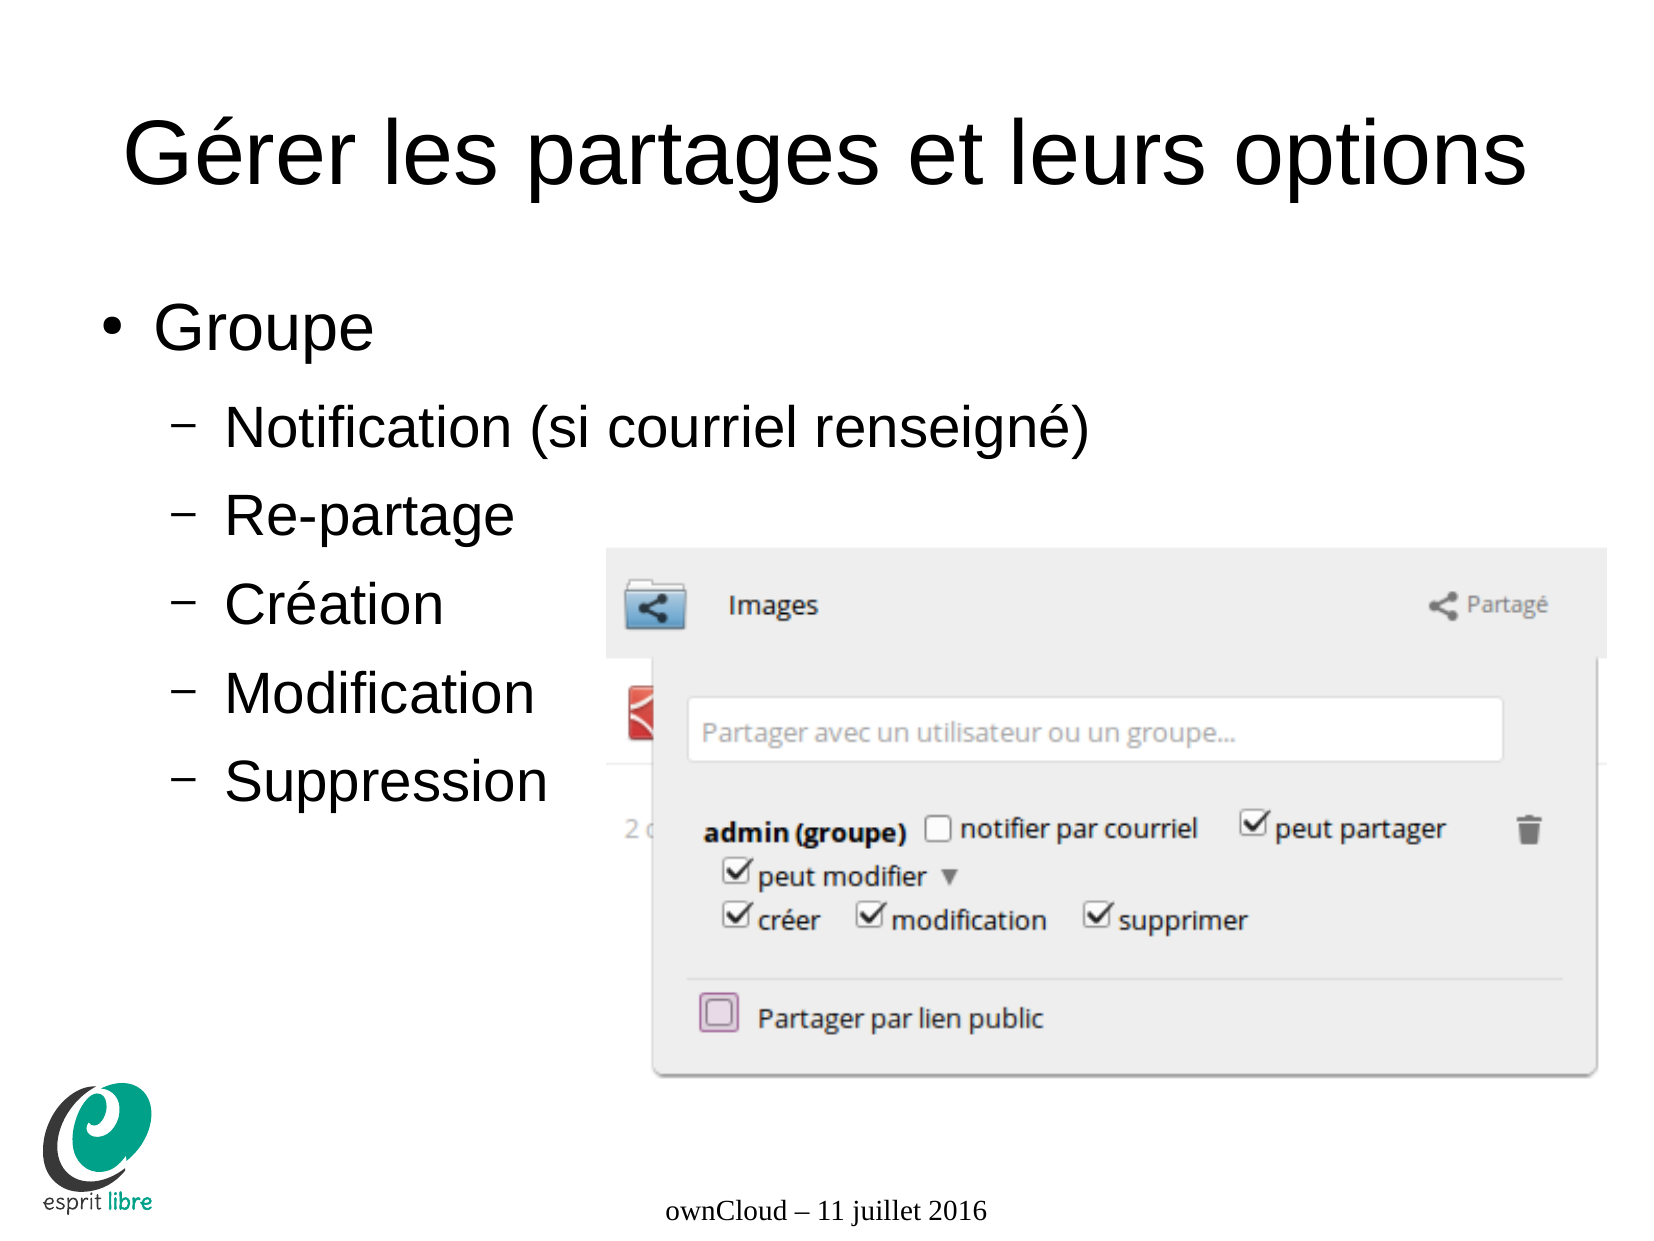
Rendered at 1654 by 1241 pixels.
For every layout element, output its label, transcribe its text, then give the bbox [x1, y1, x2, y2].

picture [606, 542, 1607, 1087]
title Gérer les partages et leurs options [82, 49, 1571, 257]
list Groupe Notification (si courriel renseigné) Re-partage Création Modification Suppression [82, 290, 1571, 1010]
